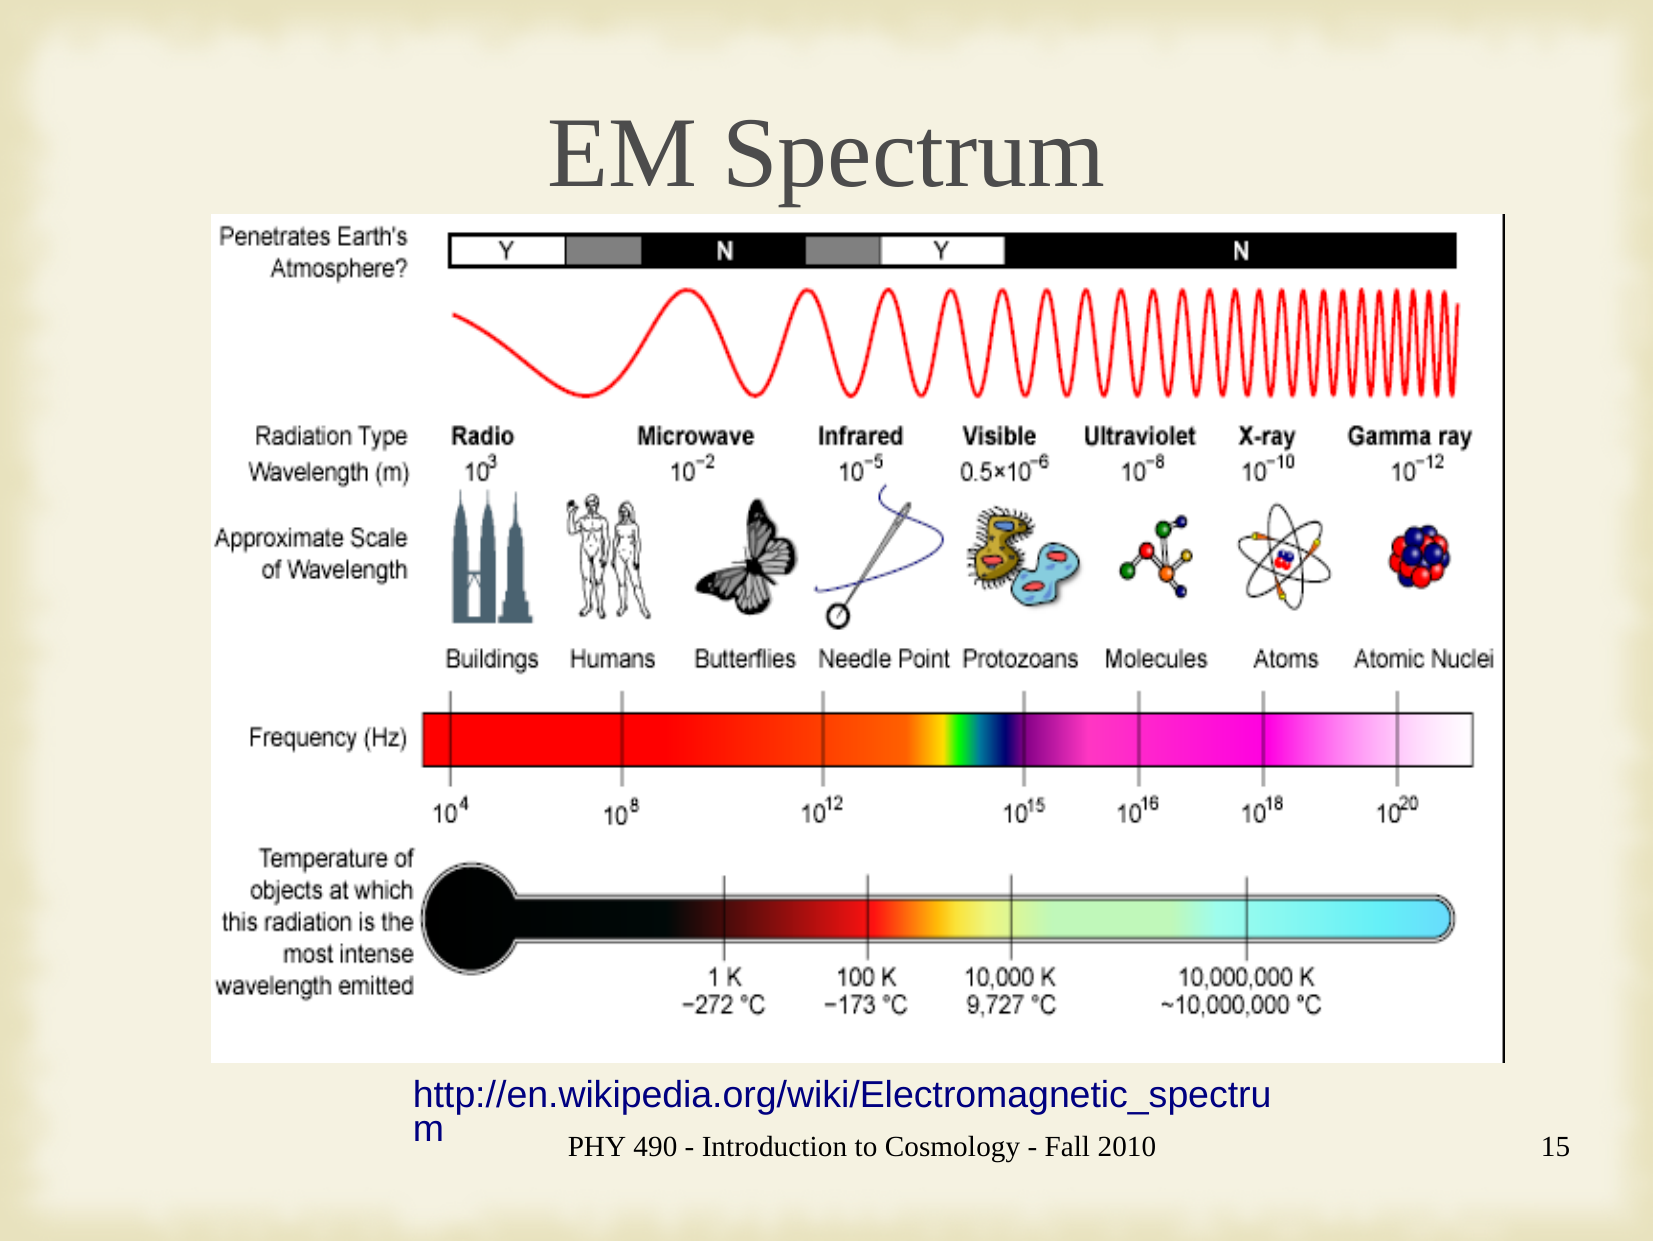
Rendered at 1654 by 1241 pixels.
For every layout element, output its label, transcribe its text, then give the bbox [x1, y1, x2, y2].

picture [0, 0, 1653, 1241]
title EM Spectrum [82, 49, 1571, 257]
text_box http://en.wikipedia.org/wiki/Electromagnetic_spectrum [398, 1065, 1317, 1123]
